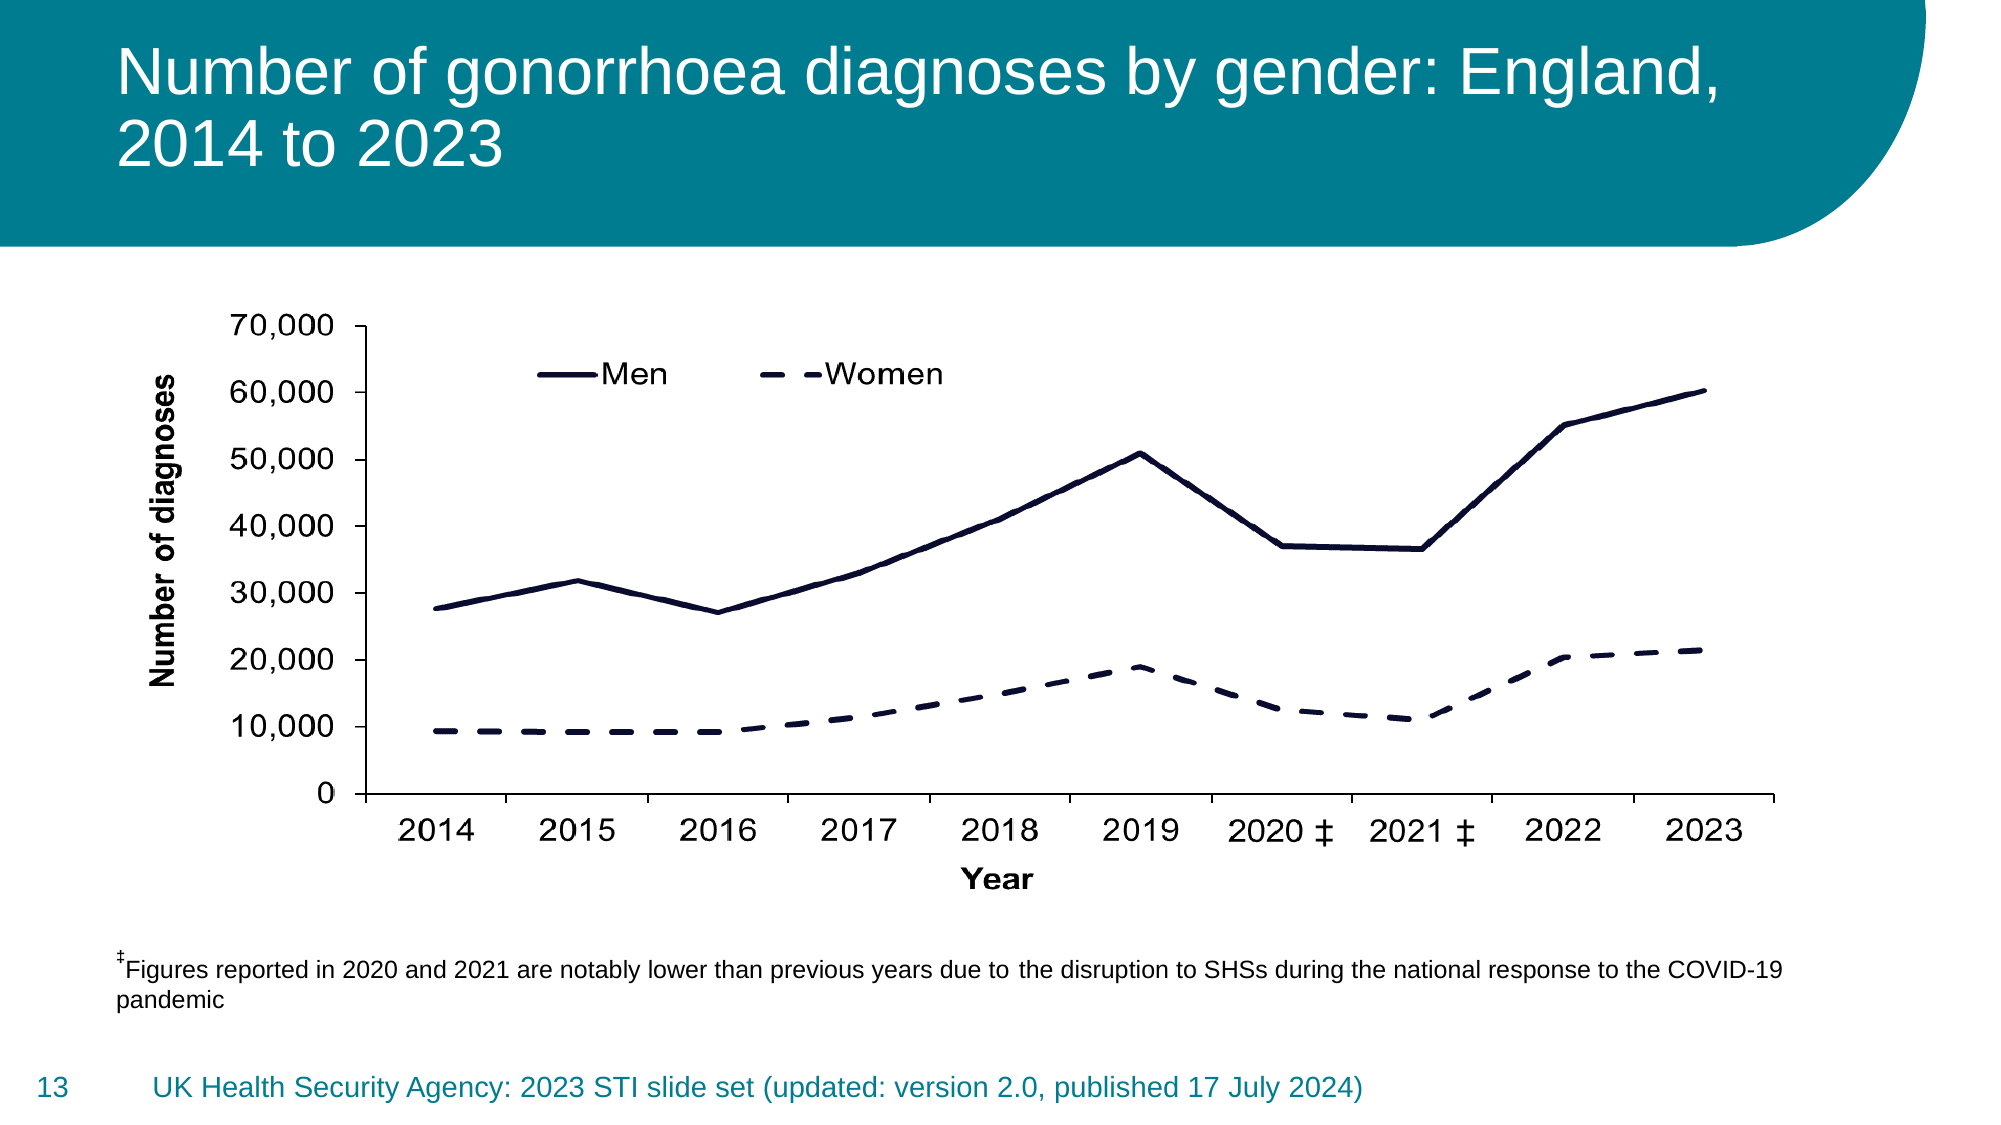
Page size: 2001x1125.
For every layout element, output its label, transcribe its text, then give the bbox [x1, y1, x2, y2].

text_box [21, 1056, 120, 1117]
picture [137, 304, 1780, 903]
title Number of gonorrhoea diagnoses by gender: England, 2014 to 2023 [101, 29, 1747, 189]
text_box UK Health Security Agency: 2023 STI slide set (updated: version 2.0, published 17 July 2024) [137, 1056, 1780, 1116]
text_box ‡Figures reported in 2020 and 2021 are notably lower than previous years due to the disruption to SHSs during the national response to the COVID-19 pandemic [101, 939, 1911, 1021]
